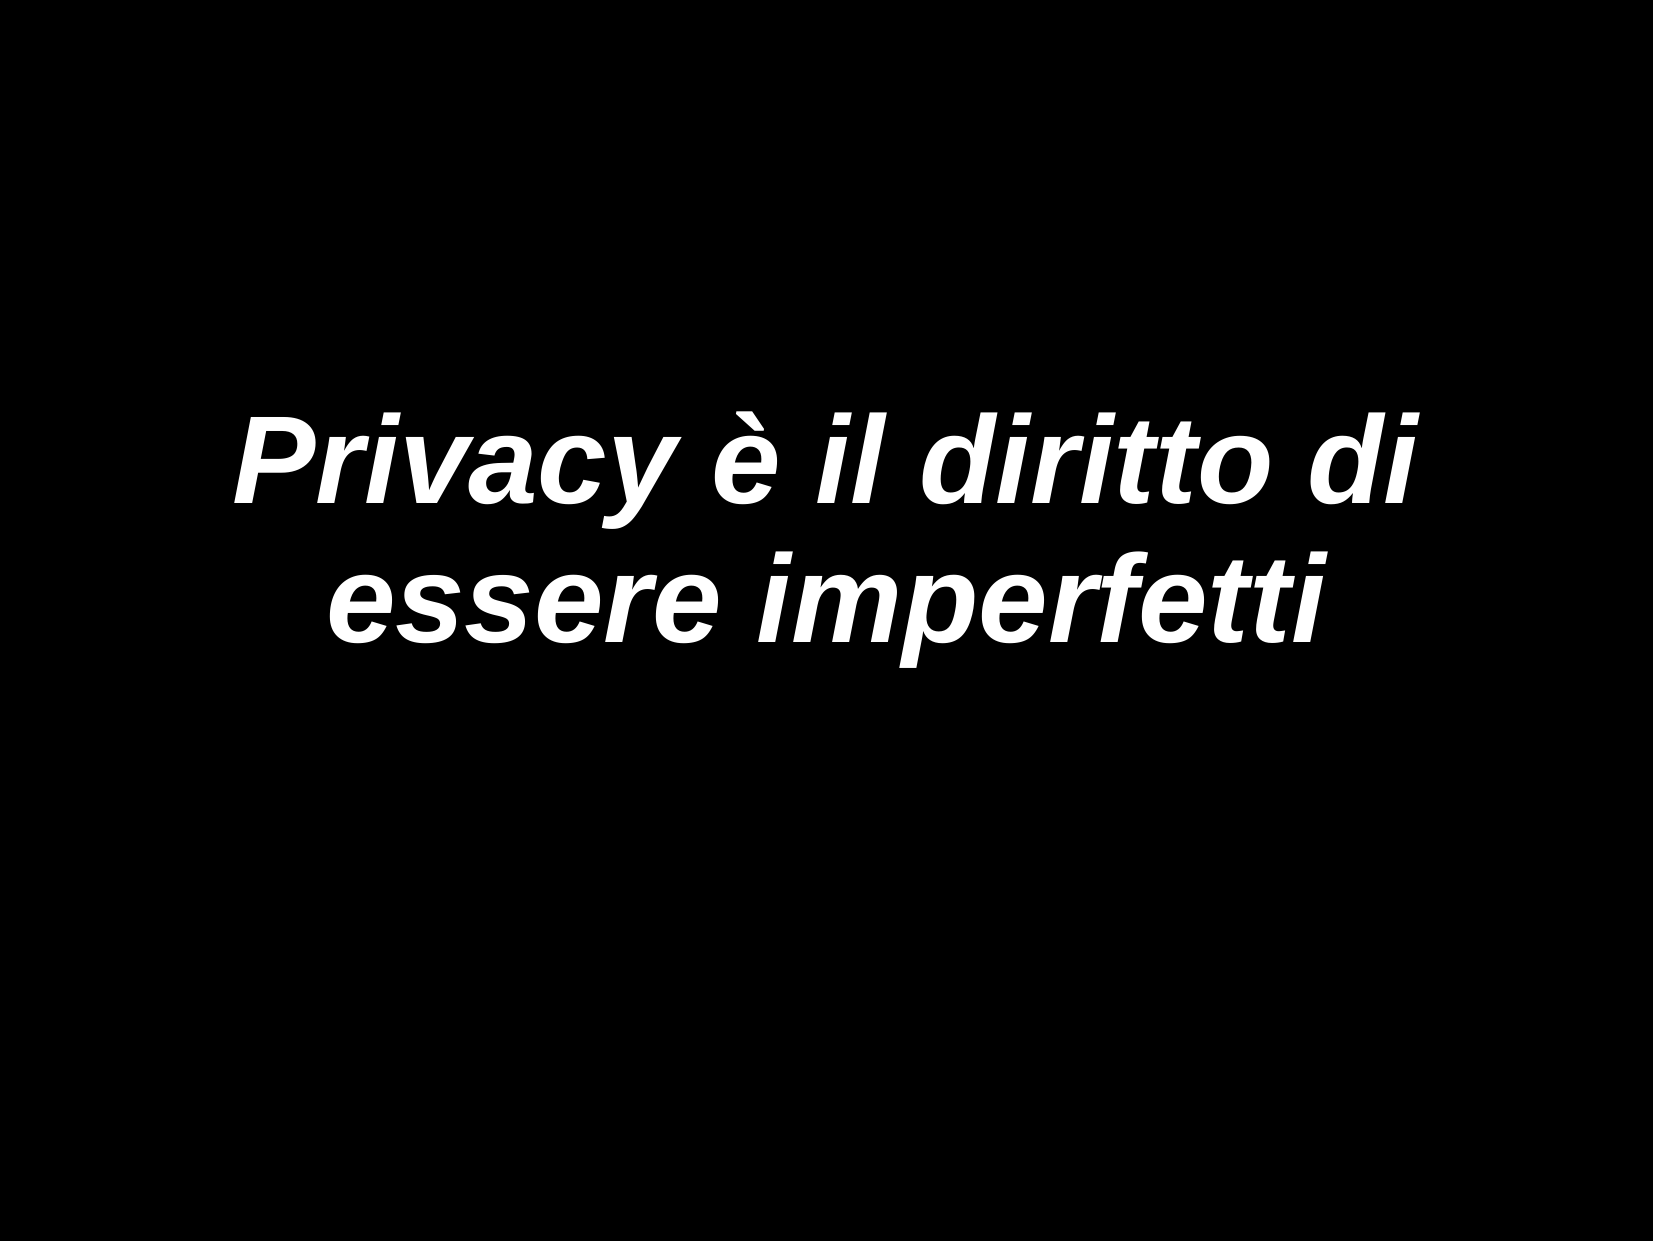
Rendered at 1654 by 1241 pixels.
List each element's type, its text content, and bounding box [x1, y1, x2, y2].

subtitle Privacy è il diritto di essere imperfetti [82, 49, 1571, 1010]
